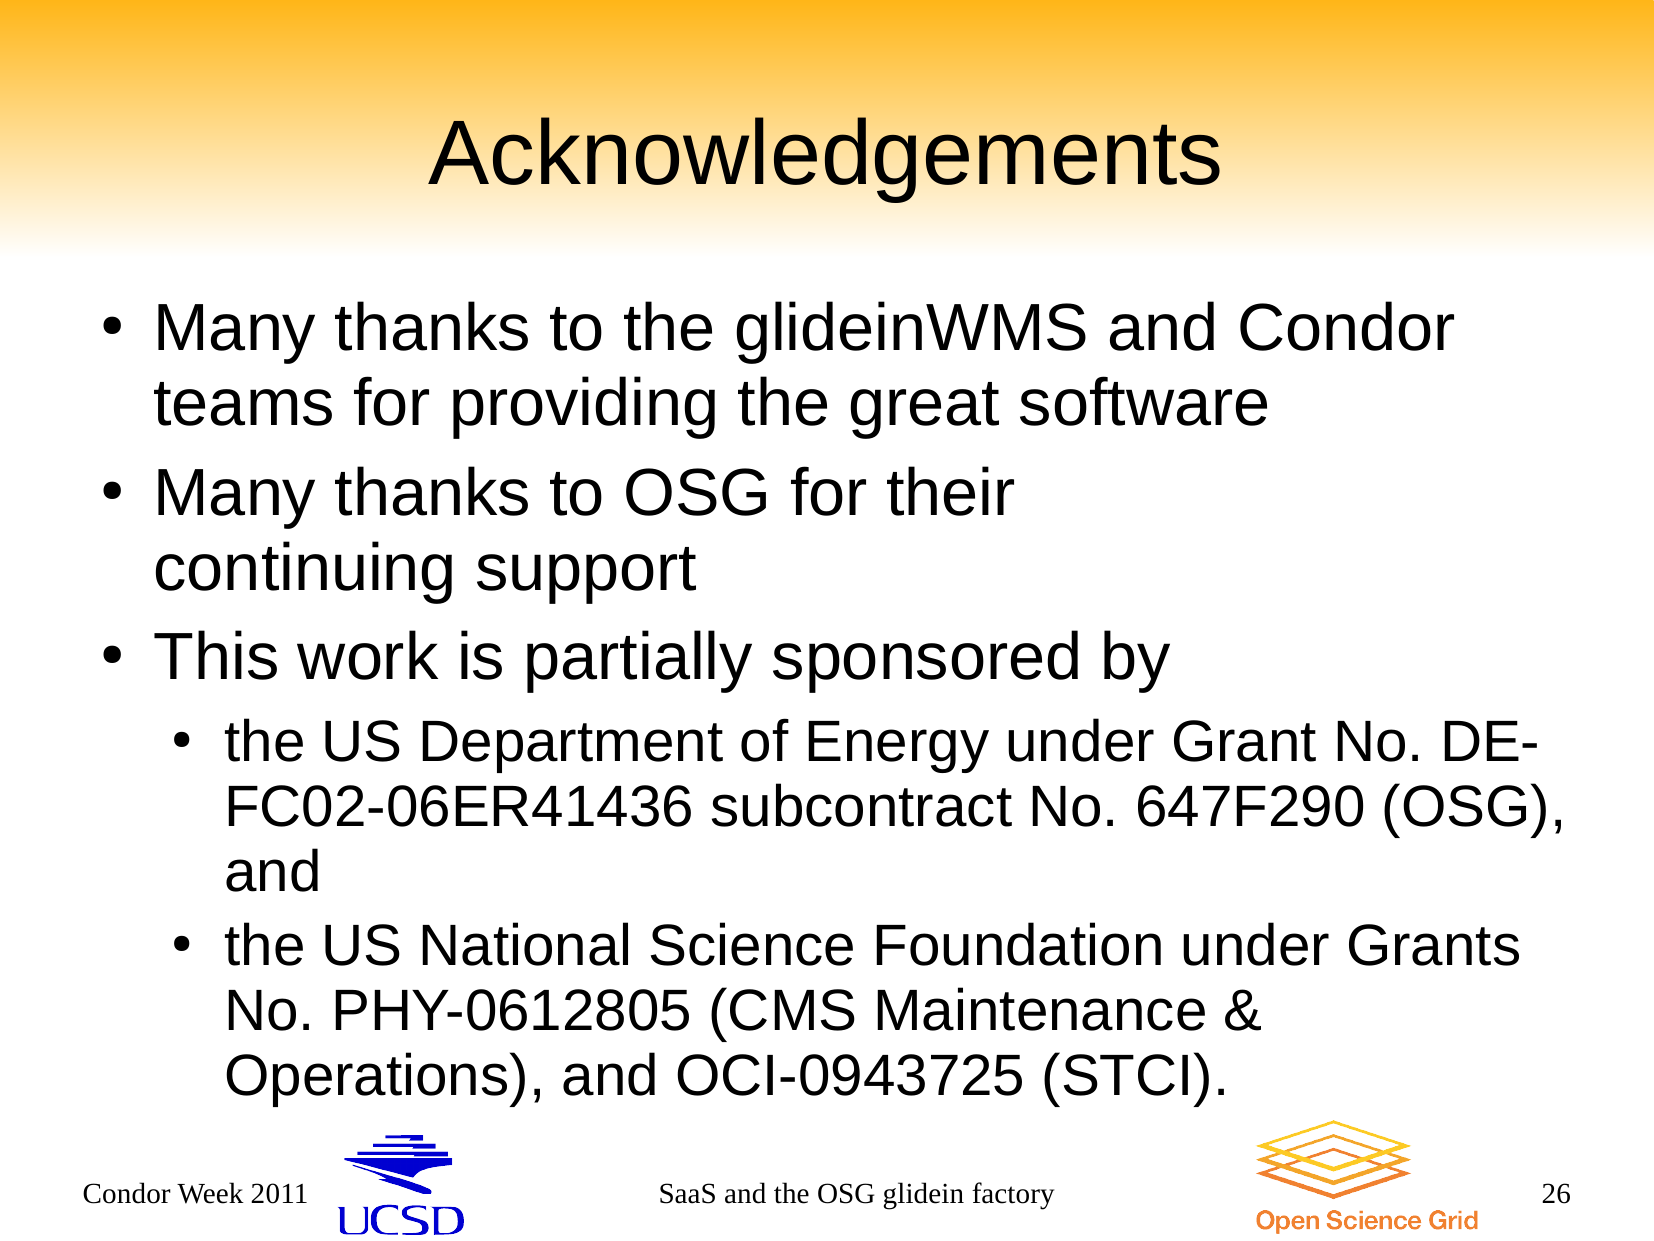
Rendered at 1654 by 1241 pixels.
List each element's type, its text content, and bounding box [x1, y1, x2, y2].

list Many thanks to the glideinWMS and Condor teams for providing the great software Many thanks to OSG for their continuing support This work is partially sponsored by the US Department of Energy under Grant No. DE-FC02-06ER41436 subcontract No. 647F290 (OSG), and the US National Science Foundation under Grants No. PHY-0612805 (CMS Maintenance & Operations), and OCI-0943725 (STCI). [82, 290, 1571, 1109]
picture [337, 1135, 464, 1235]
title Acknowledgements [82, 56, 1571, 250]
picture [1255, 1120, 1478, 1234]
